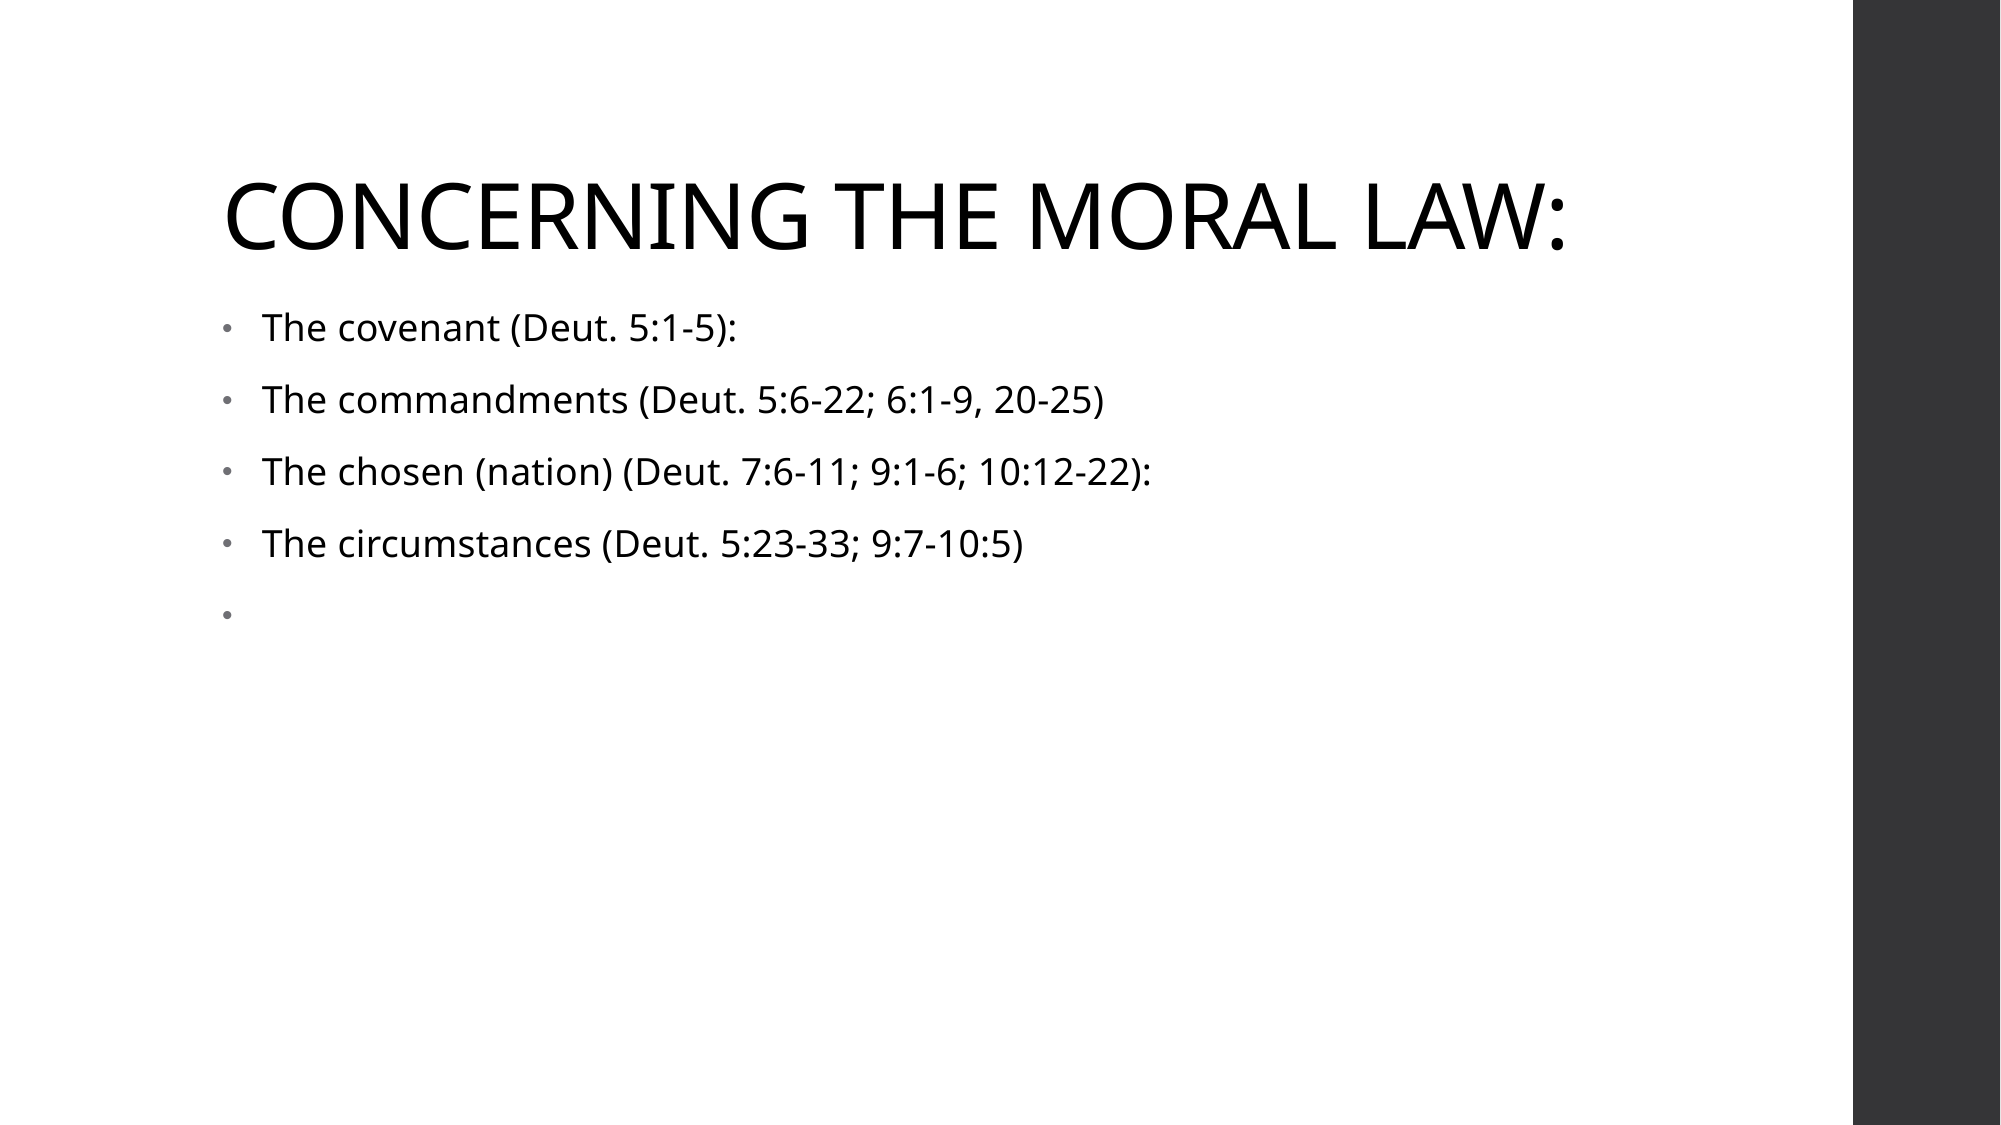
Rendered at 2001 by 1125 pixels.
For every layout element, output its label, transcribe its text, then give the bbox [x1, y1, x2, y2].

title CONCERNING THE MORAL LAW: [206, 60, 1797, 278]
list The covenant (Deut. 5:1-5): The commandments (Deut. 5:6-22; 6:1-9, 20-25) The chosen (nation) (Deut. 7:6-11; 9:1-6; 10:12-22): The circumstances (Deut. 5:23-33; 9:7-10:5) [206, 299, 1617, 1014]
